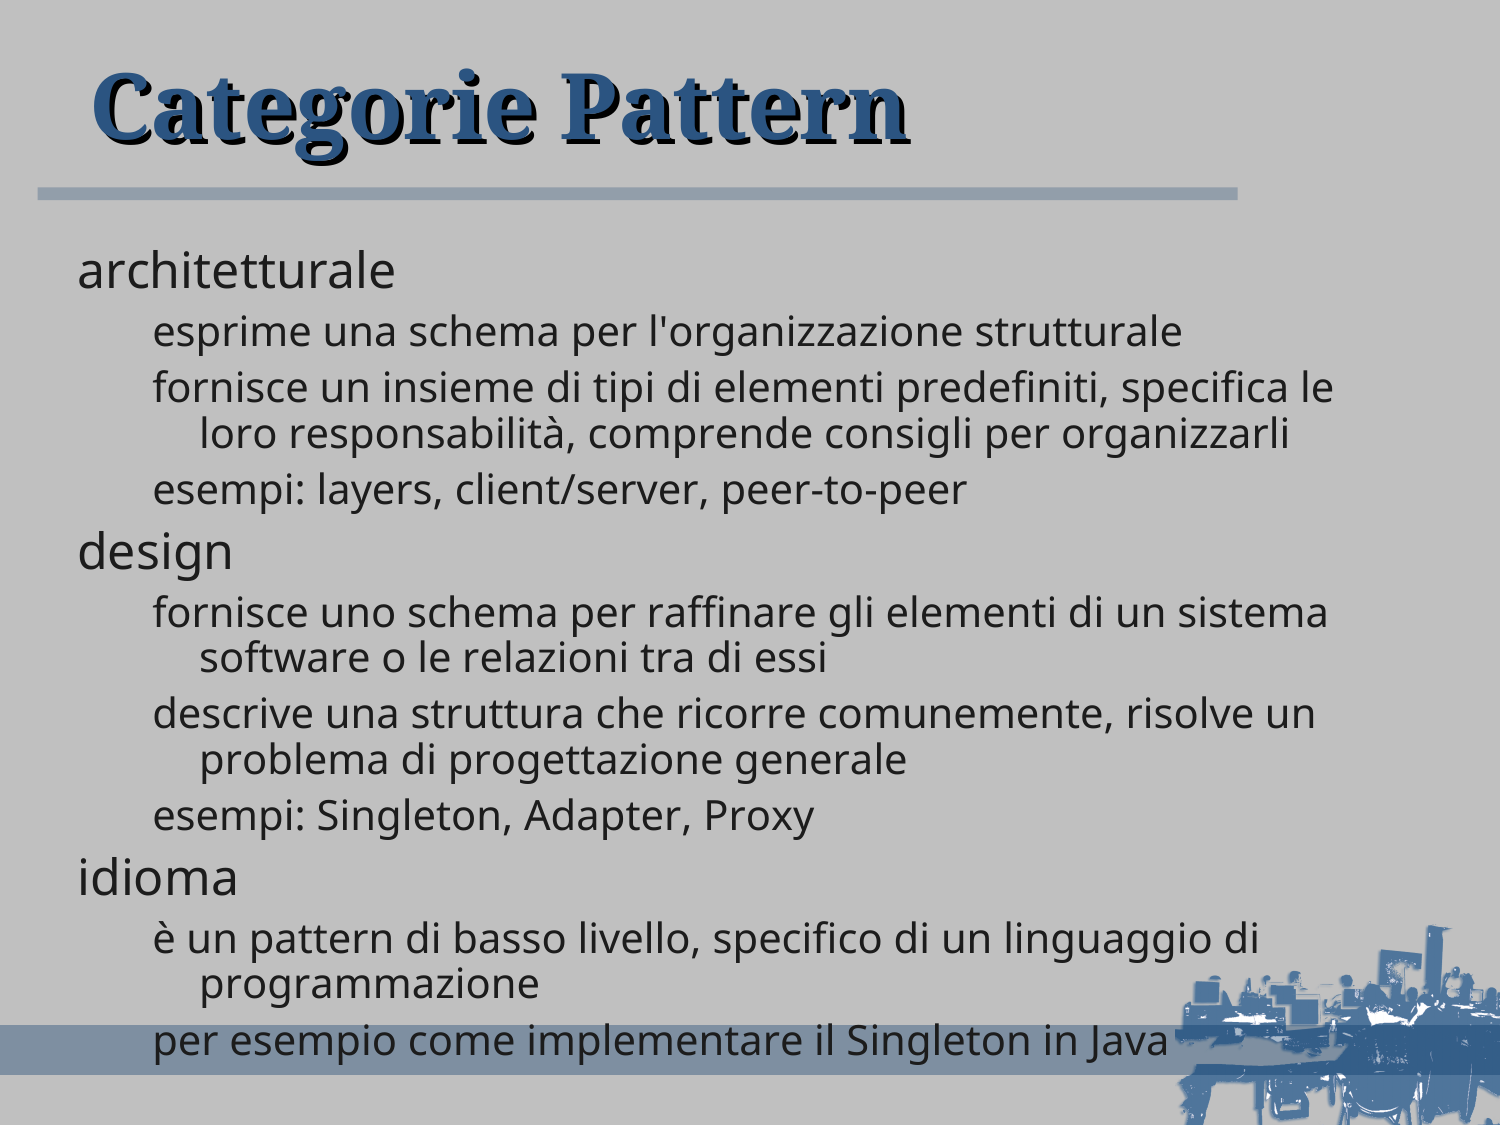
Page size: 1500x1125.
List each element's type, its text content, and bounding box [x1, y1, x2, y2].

list architetturale esprime una schema per l'organizzazione strutturale fornisce un insieme di tipi di elementi predefiniti, specifica le loro responsabilità, comprende consigli per organizzarli esempi: layers, client/server, peer-to-peer design fornisce uno schema per raffinare gli elementi di un sistema software o le relazioni tra di essi descrive una struttura che ricorre comunemente, risolve un problema di progettazione generale esempi: Singleton, Adapter, Proxy idioma è un pattern di basso livello, specifico di un linguaggio di programmazione per esempio come implementare il Singleton in Java [62, 237, 1426, 1016]
title Categorie Pattern [75, 28, 1426, 180]
